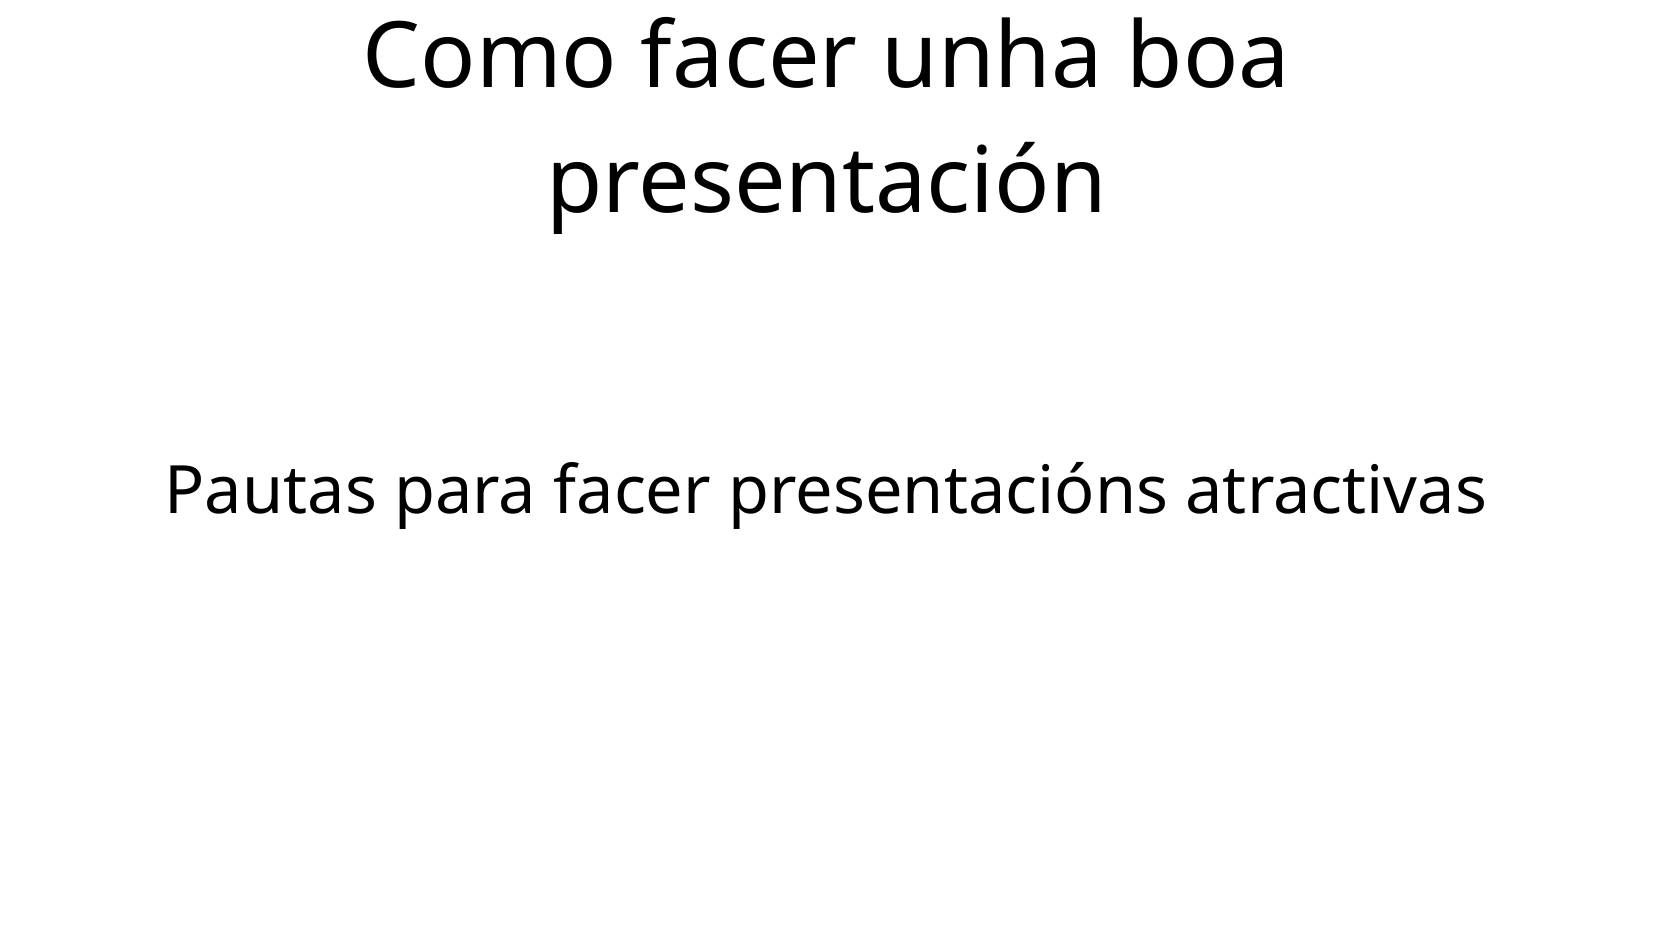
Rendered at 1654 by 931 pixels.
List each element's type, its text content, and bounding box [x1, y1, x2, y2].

subtitle Pautas para facer presentacións atractivas [82, 217, 1571, 758]
title Como facer unha boa presentación [82, 37, 1571, 193]
